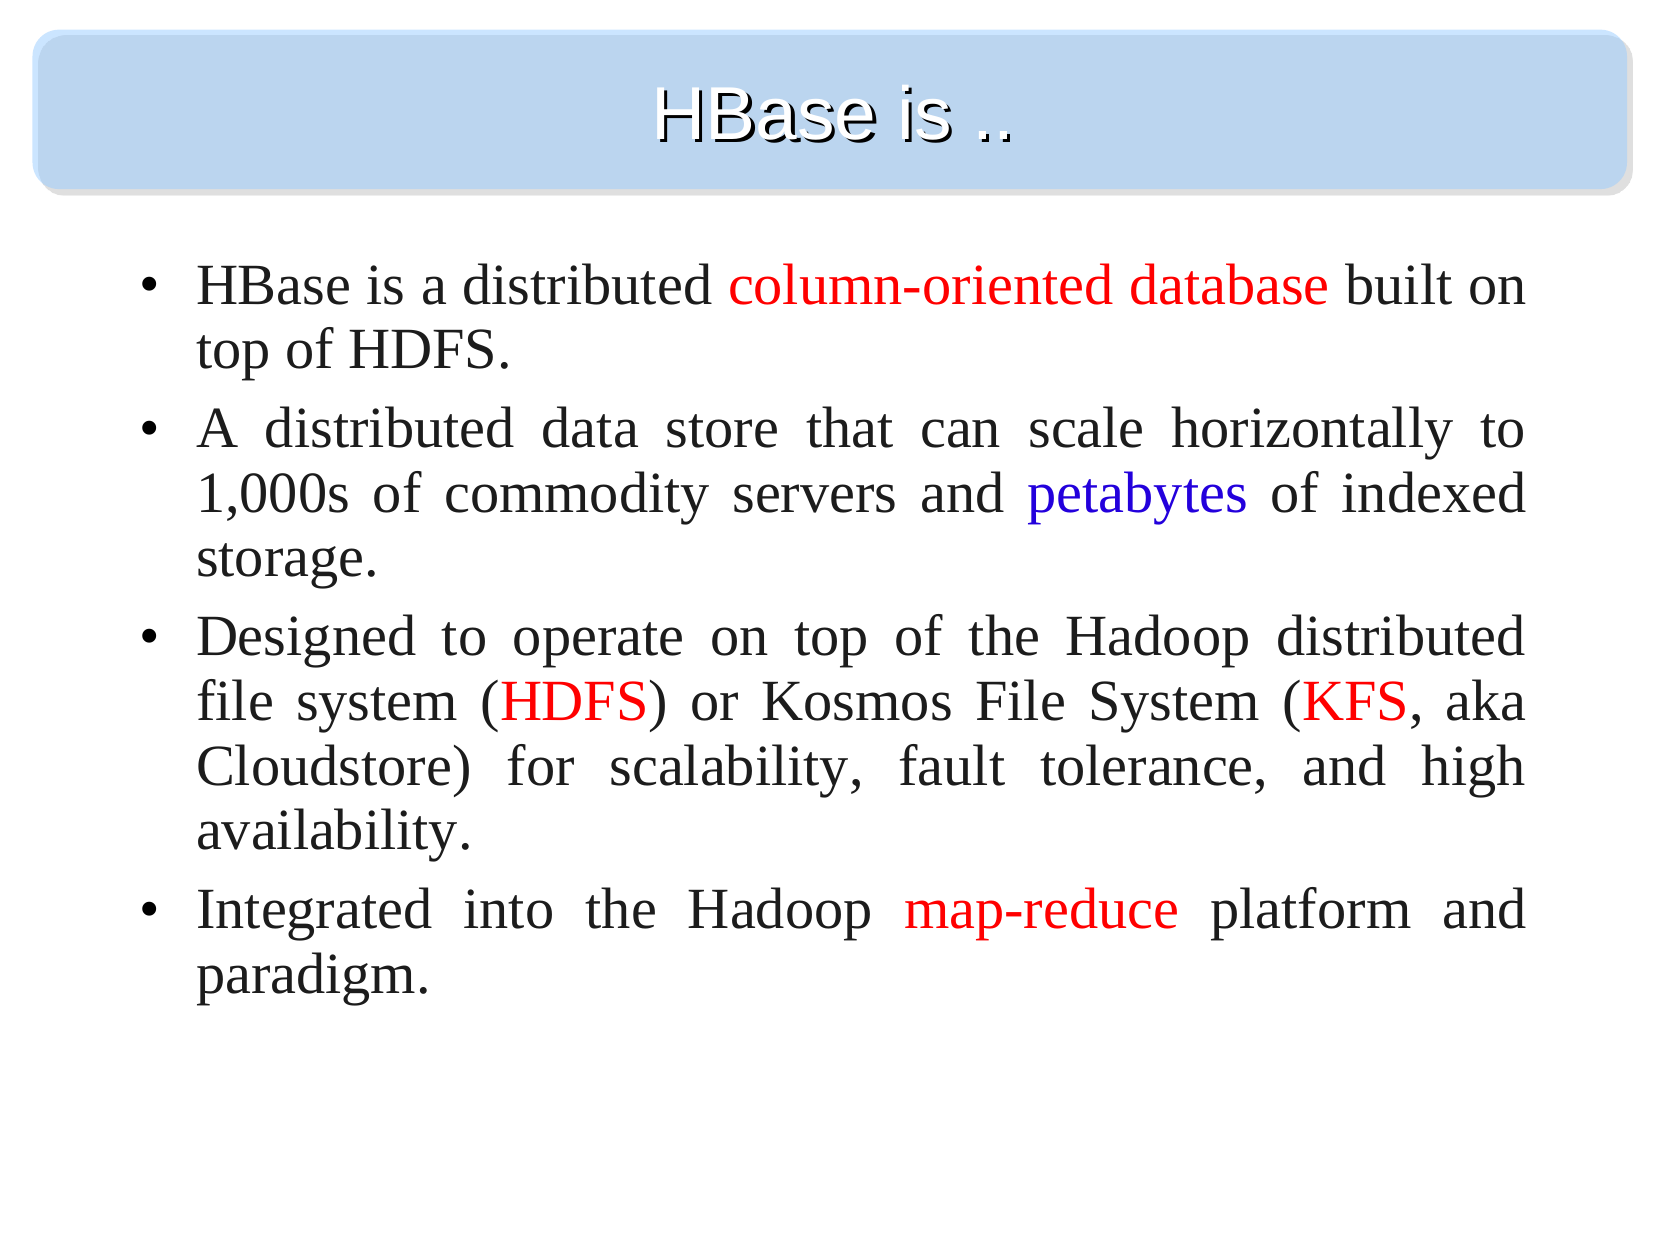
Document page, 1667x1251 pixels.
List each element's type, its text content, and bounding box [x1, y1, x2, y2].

text_box HBase is a distributed column-oriented database built on top of HDFS. A distributed data store that can scale horizontally to 1,000s of commodity servers and petabytes of indexed storage. Designed to operate on top of the Hadoop distributed file system (HDFS) or Kosmos File System (KFS, aka Cloudstore) for scalability, fault tolerance, and high availability. Integrated into the Hadoop map-reduce platform and paradigm. [124, 244, 1542, 1112]
text_box [32, 29, 1628, 190]
title HBase is .. [124, 34, 1542, 193]
